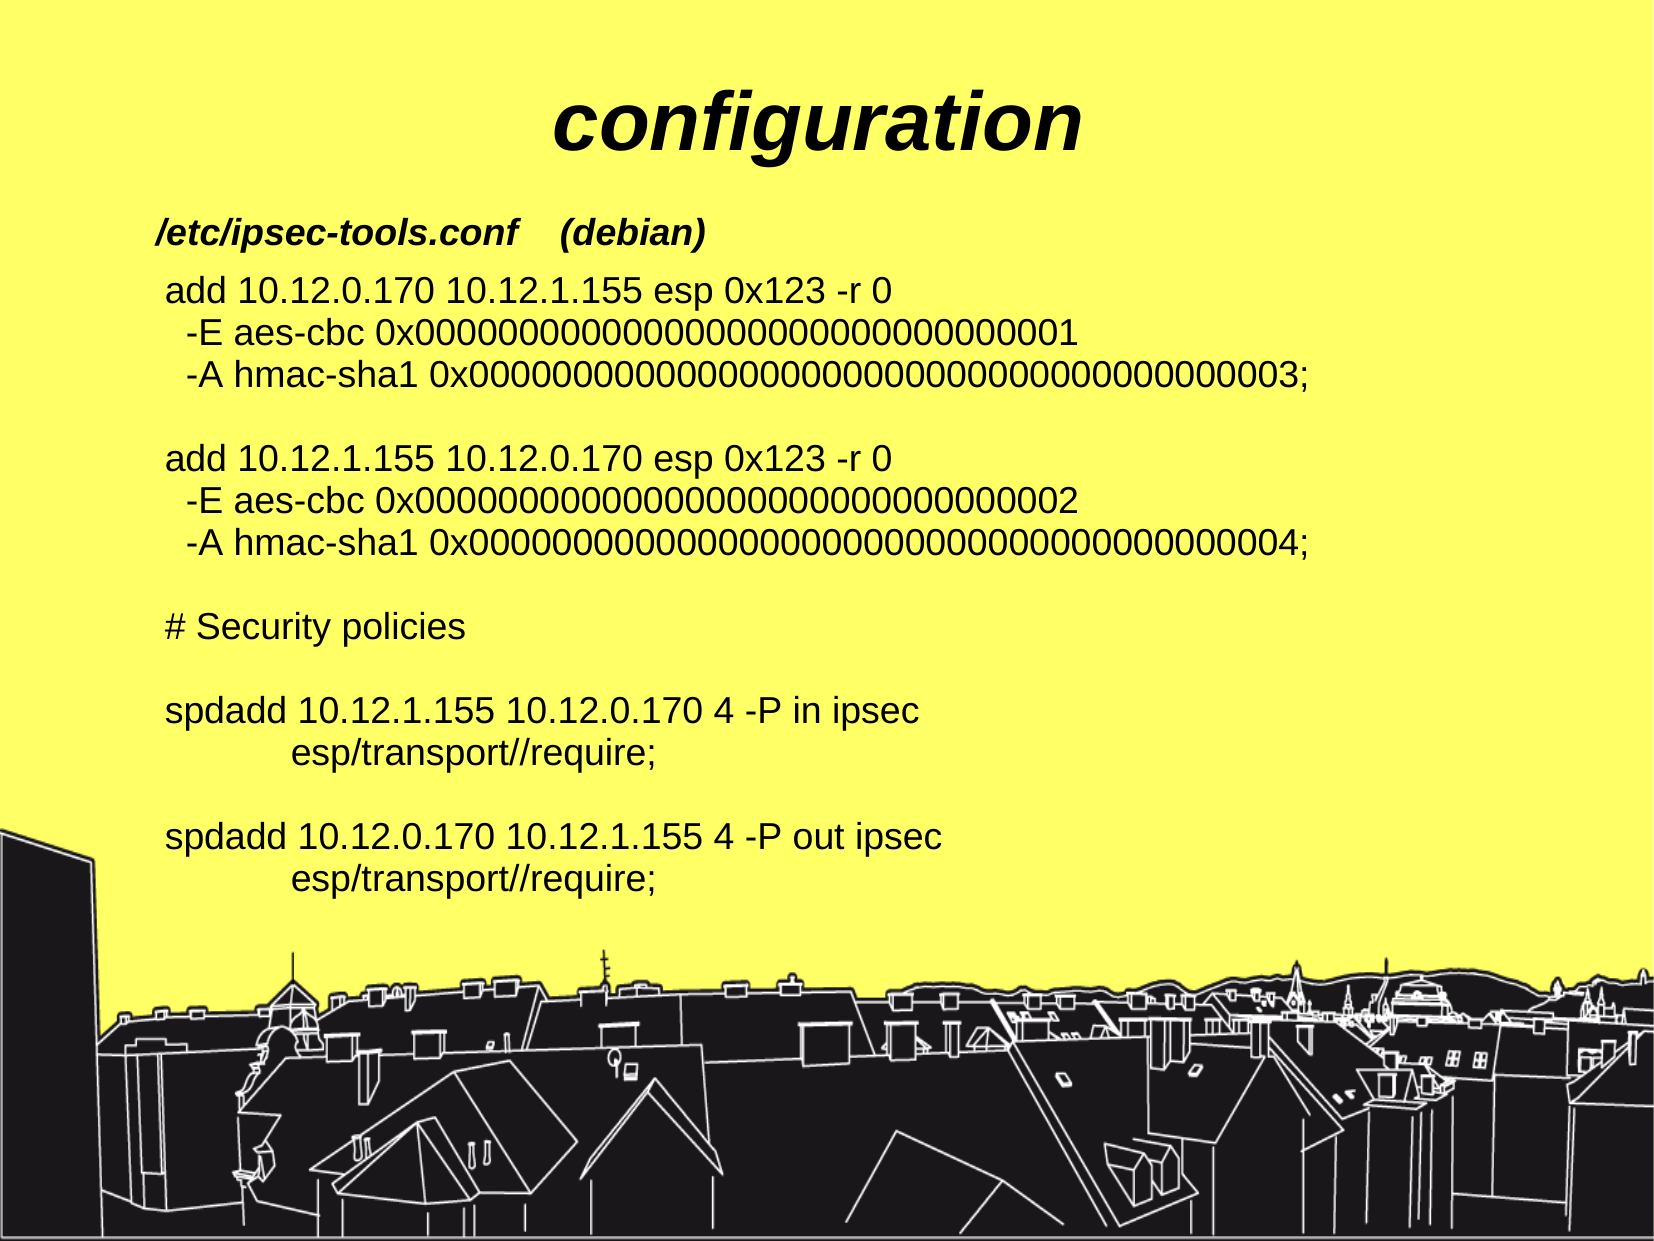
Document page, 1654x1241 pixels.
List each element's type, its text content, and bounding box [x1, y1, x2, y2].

title configuration [112, 17, 1525, 226]
title /etc/ipsec-tools.conf (debian) [75, 187, 788, 278]
picture [0, 827, 1654, 1241]
text_box add 10.12.0.170 10.12.1.155 esp 0x123 -r 0 -E aes-cbc 0x00000000000000000000000000000001 -A hmac-sha1 0x0000000000000000000000000000000000000003; add 10.12.1.155 10.12.0.170 esp 0x123 -r 0 -E aes-cbc 0x00000000000000000000000000000002 -A hmac-sha1 0x0000000000000000000000000000000000000004; # Security policies spdadd 10.12.1.155 10.12.0.170 4 -P in ipsec esp/transport//require; spdadd 10.12.0.170 10.12.1.155 4 -P out ipsec esp/transport//require; [150, 262, 1576, 931]
